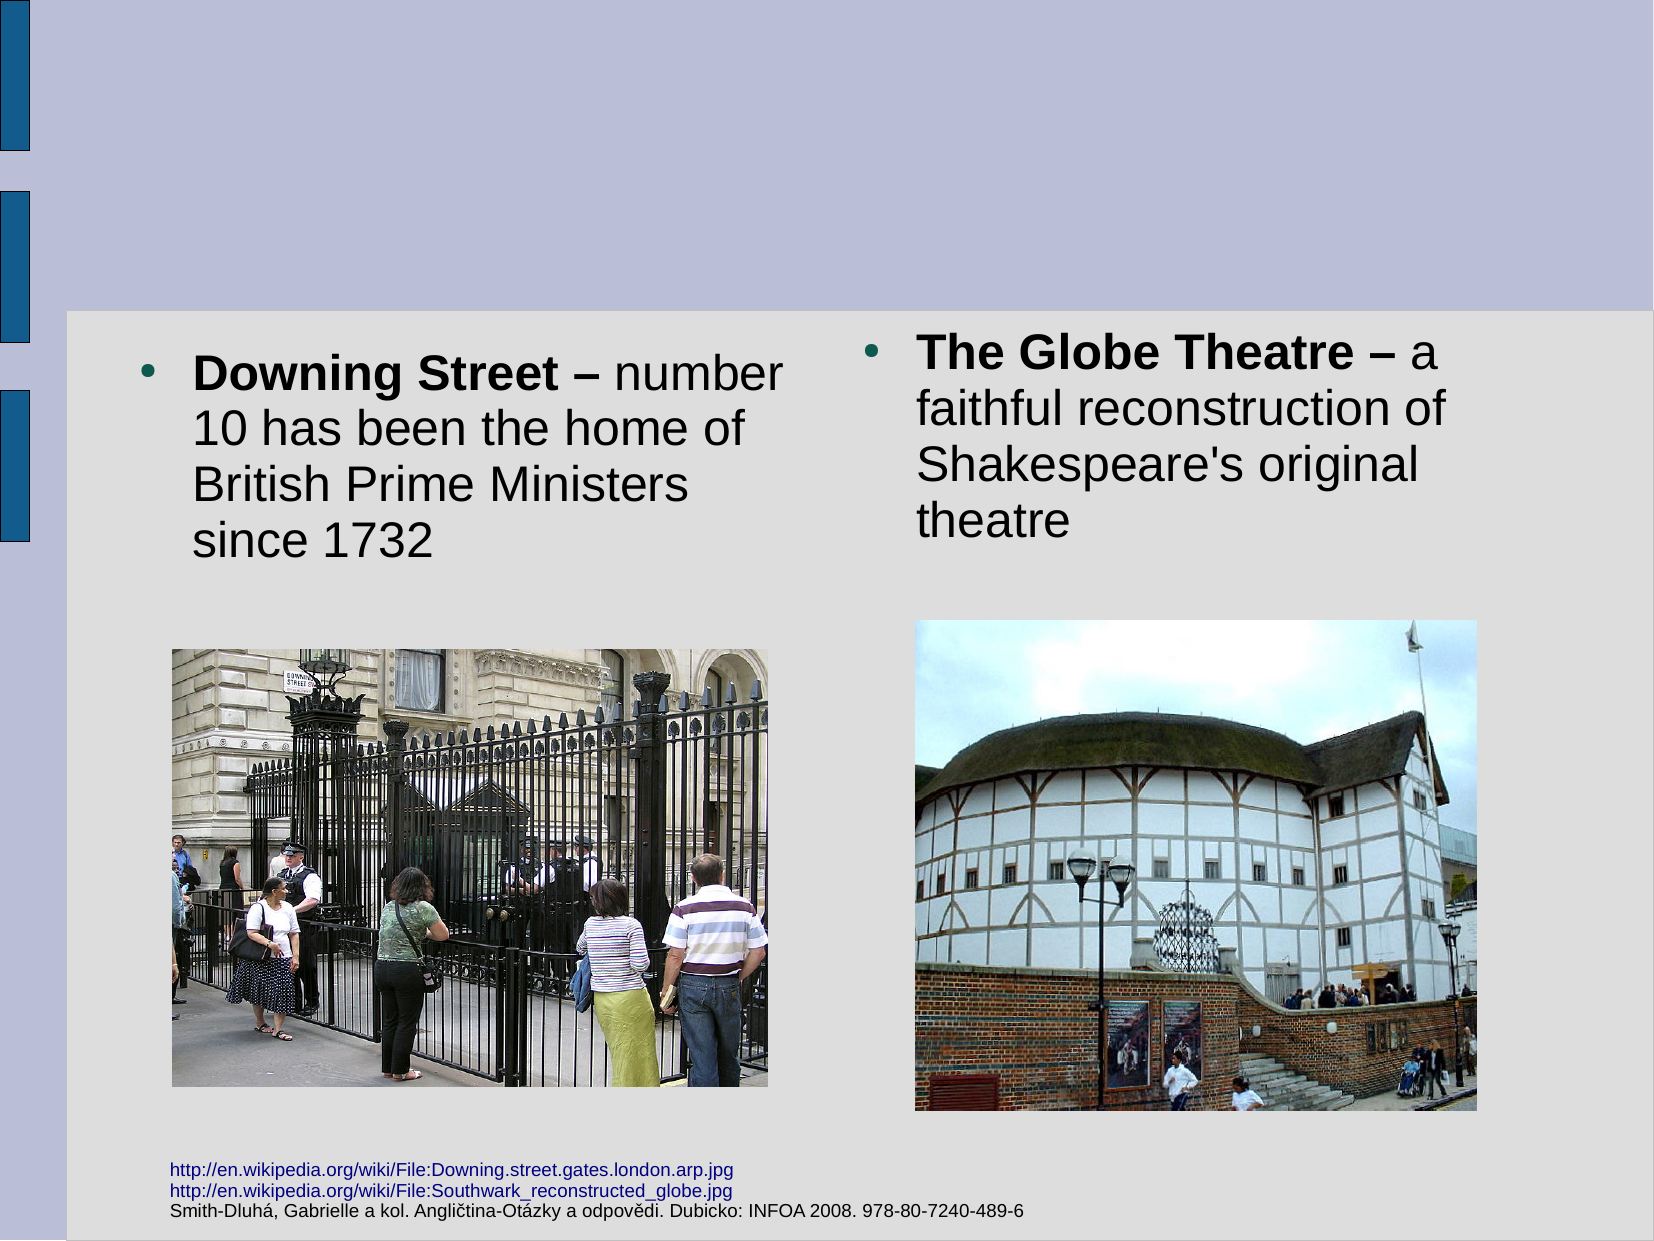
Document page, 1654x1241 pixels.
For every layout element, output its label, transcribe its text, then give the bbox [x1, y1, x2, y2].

picture [172, 649, 768, 1087]
picture [915, 620, 1477, 1111]
list Downing Street – number 10 has been the home of British Prime Ministers since 1732 [121, 344, 811, 1127]
list The Globe Theatre – a faithful reconstruction of Shakespeare's original theatre [845, 324, 1535, 1127]
text_box http://en.wikipedia.org/wiki/File:Downing.street.gates.london.arp.jpg http://en.wikipedia.org/wiki/File:Southwark_reconstructed_globe.jpg Smith-Dluhá, Gabrielle a kol. Angličtina-Otázky a odpovědi. Dubicko: INFOA 2008. 978-80-7240-489-6 [155, 1151, 1300, 1229]
